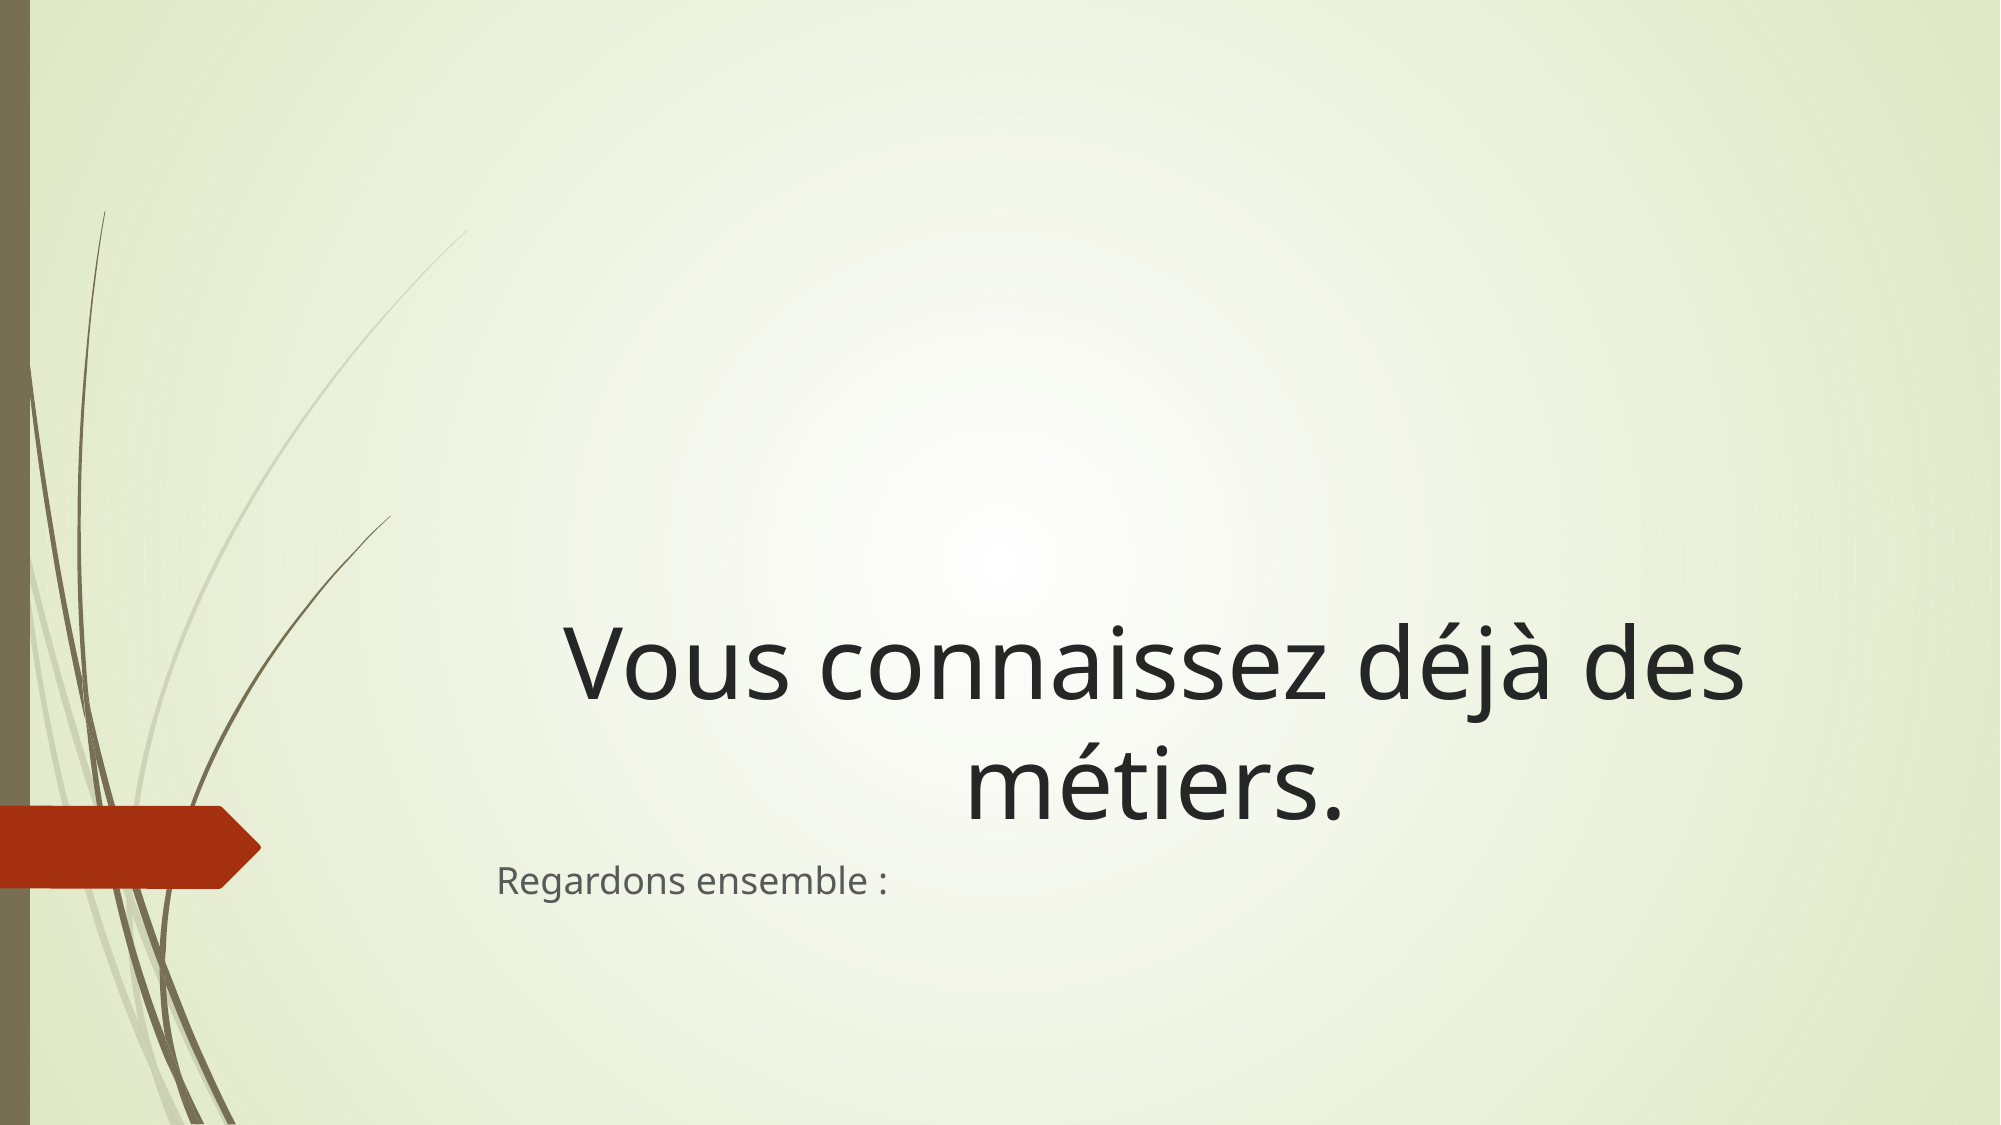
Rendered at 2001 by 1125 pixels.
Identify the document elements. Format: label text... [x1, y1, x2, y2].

title Vous connaissez déjà des métiers. [424, 399, 1888, 847]
list Regardons ensemble : [424, 849, 1888, 970]
